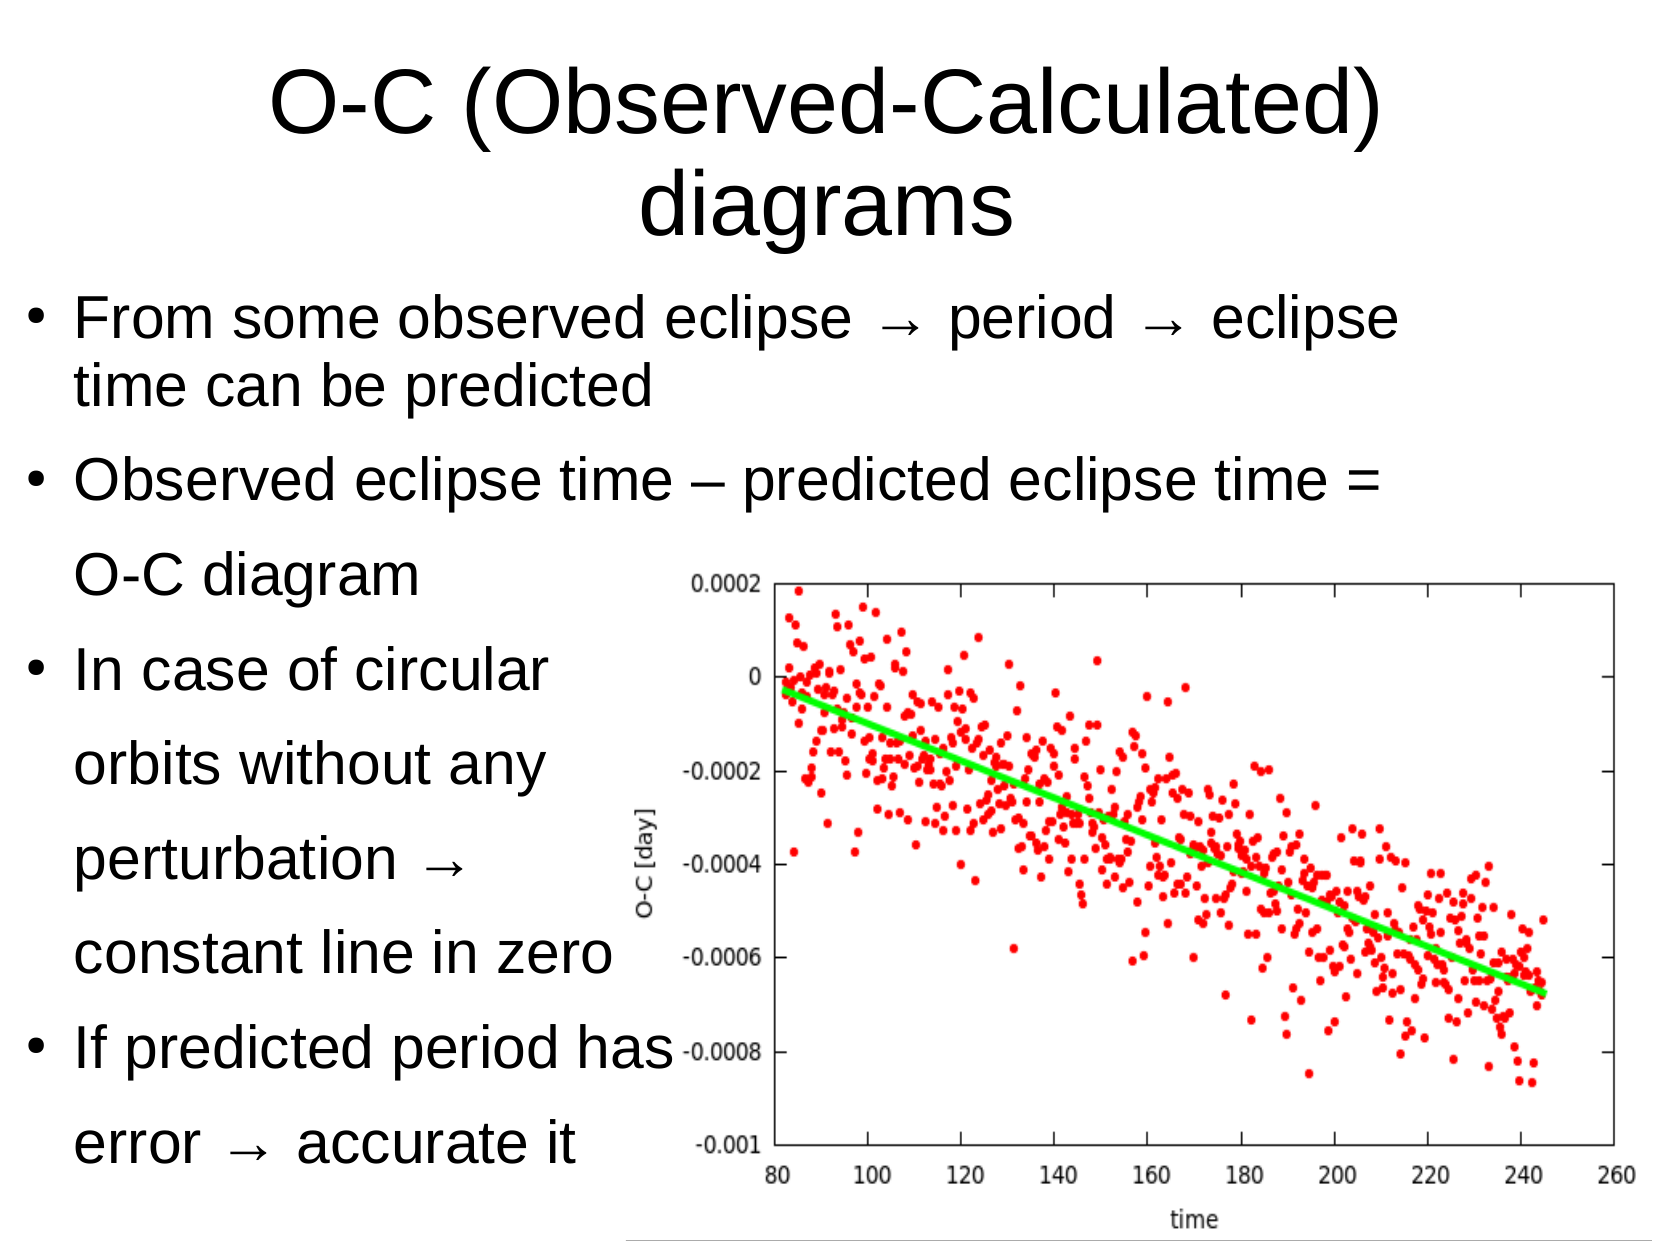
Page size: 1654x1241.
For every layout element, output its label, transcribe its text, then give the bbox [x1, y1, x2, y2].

picture [625, 555, 1652, 1241]
title O-C (Observed-Calculated) diagrams [82, 49, 1571, 257]
list From some observed eclipse → period → eclipse time can be predicted Observed eclipse time – predicted eclipse time = O-C diagram In case of circular orbits without any perturbation → constant line in zero If predicted period has error → accurate it [9, 283, 1465, 1182]
